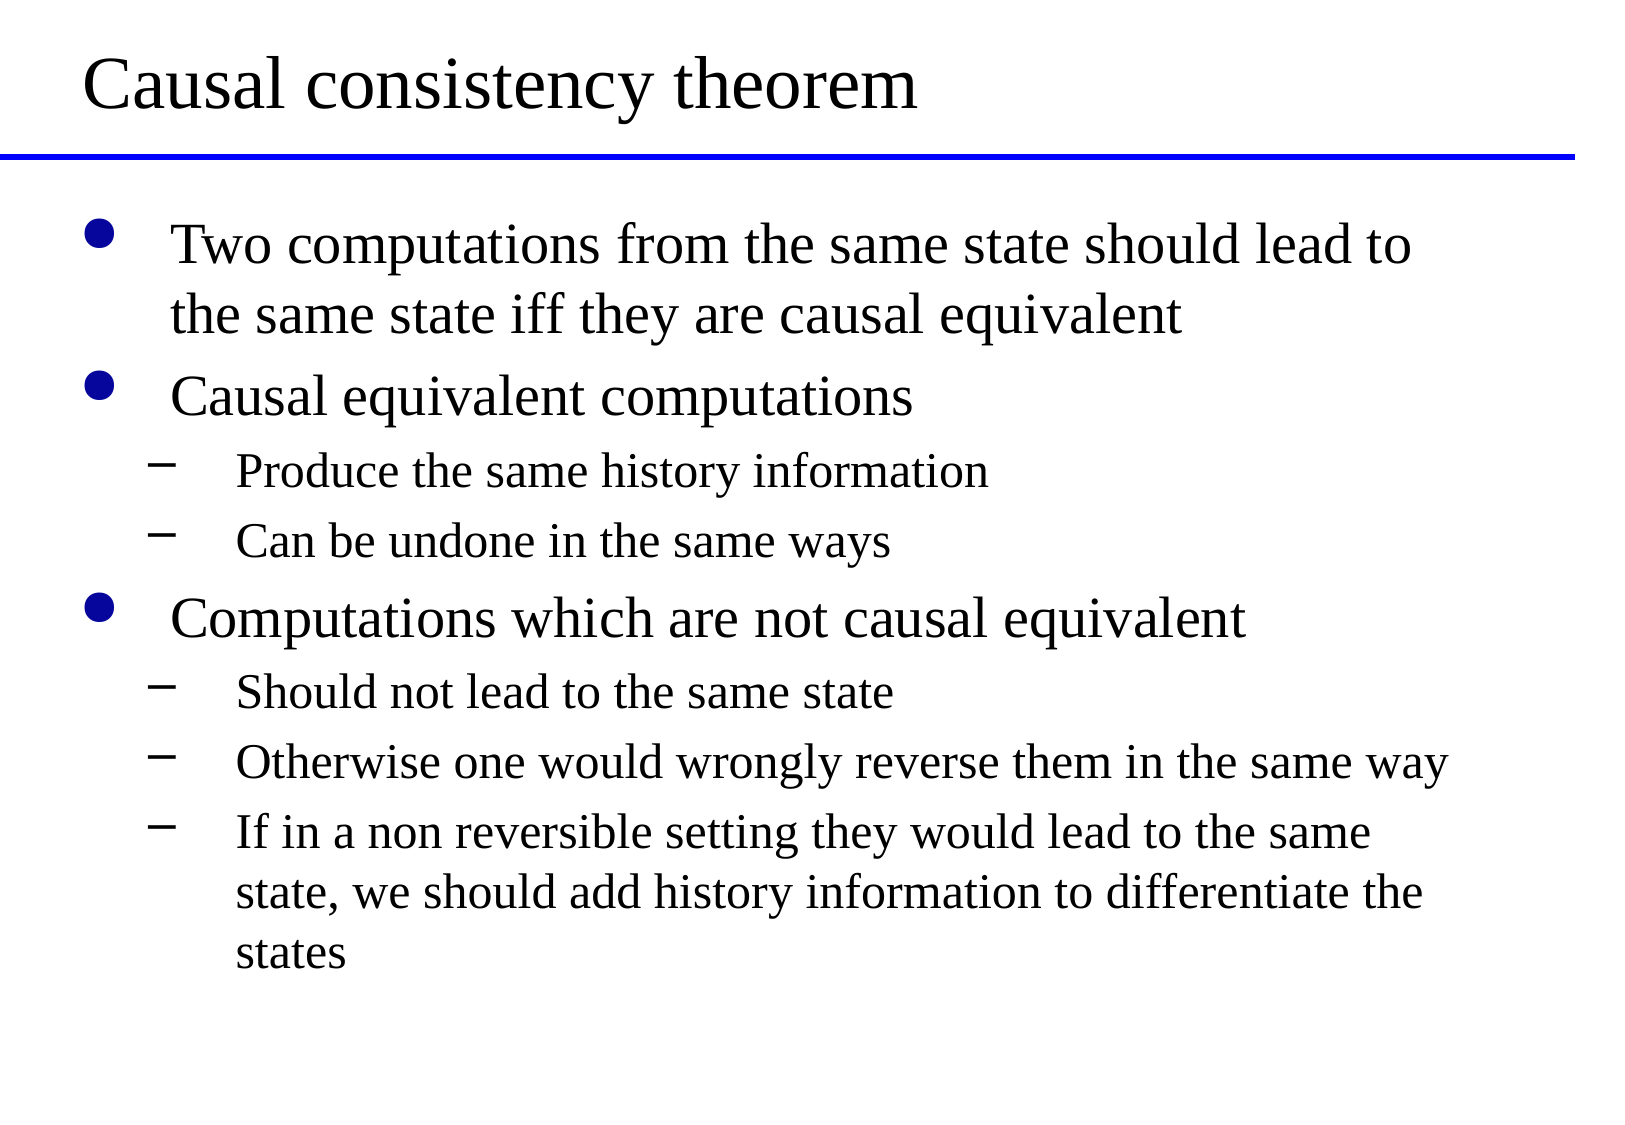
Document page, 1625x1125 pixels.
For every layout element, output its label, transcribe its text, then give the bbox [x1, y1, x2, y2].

title Causal consistency theorem [67, 27, 1544, 131]
list Two computations from the same state should lead to the same state iff they are causal equivalent Causal equivalent computations Produce the same history information Can be undone in the same ways Computations which are not causal equivalent Should not lead to the same state Otherwise one would wrongly reverse them in the same way If in a non reversible setting they would lead to the same state, we should add history information to differentiate the states [67, 198, 1478, 1061]
